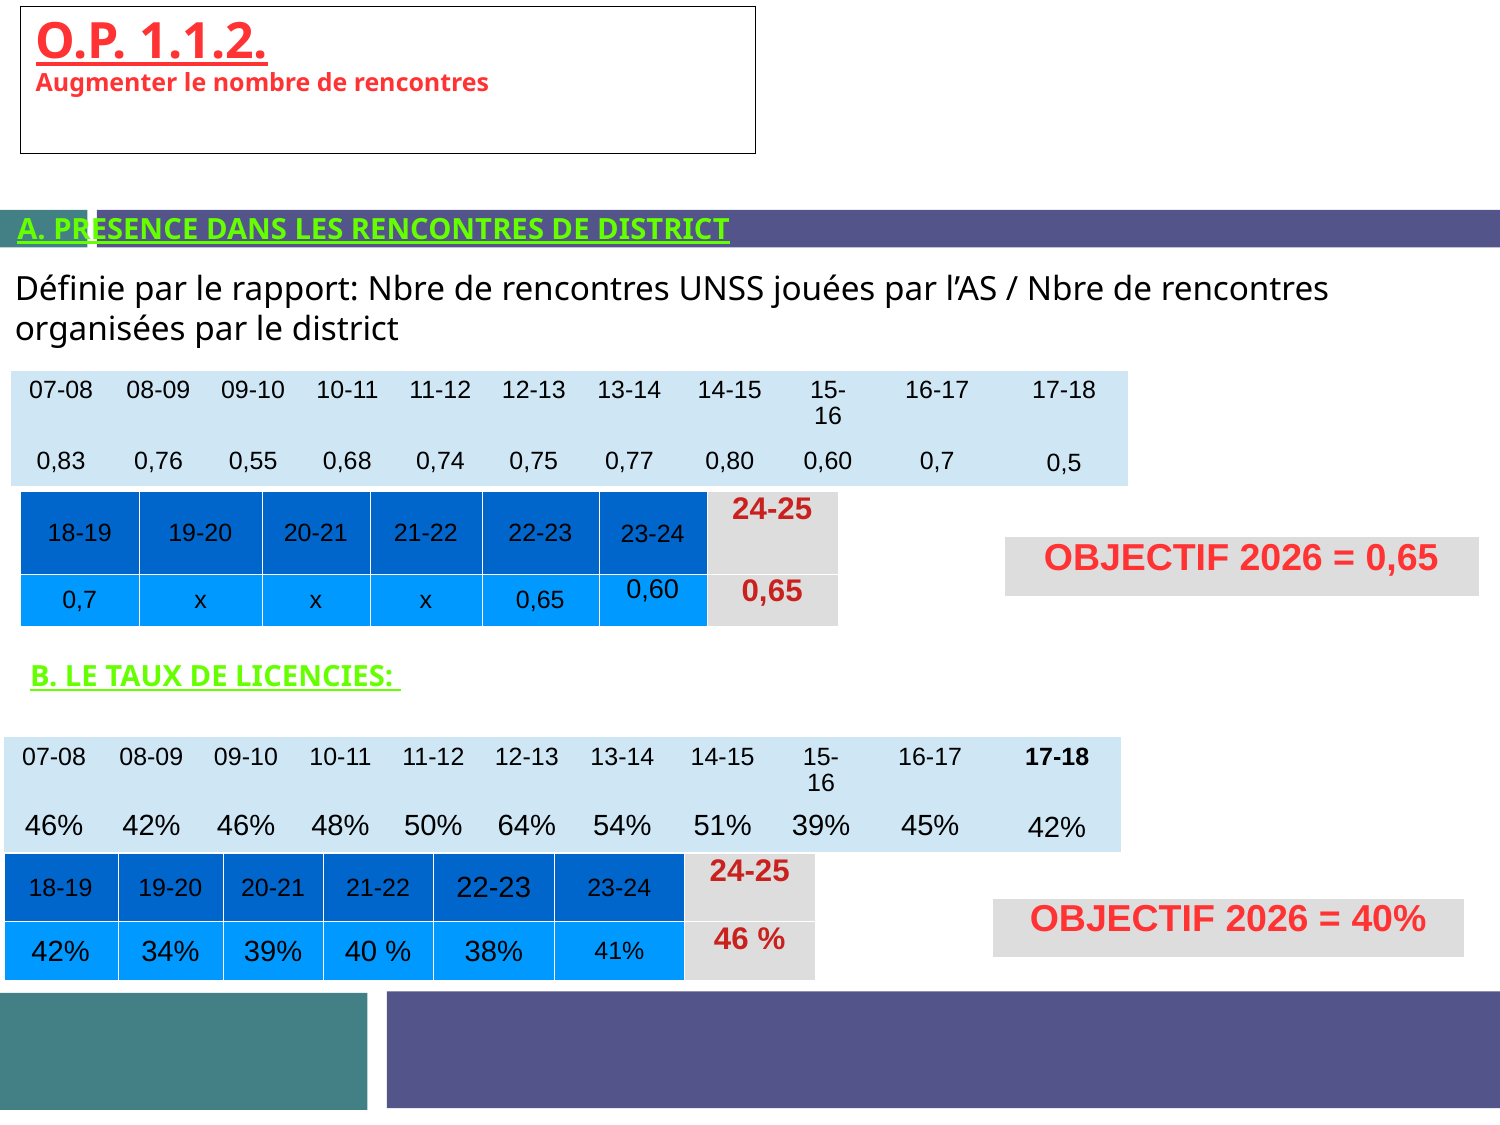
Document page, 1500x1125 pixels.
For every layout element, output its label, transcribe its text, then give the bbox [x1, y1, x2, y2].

table_cell 54% [574, 804, 670, 852]
table_cell 0,60 [600, 575, 707, 626]
table_cell x [140, 575, 262, 626]
table_cell 0,83 [11, 441, 111, 486]
table_cell 0,75 [486, 441, 582, 486]
table_cell x [263, 575, 370, 626]
table_header 20-21 [263, 492, 370, 574]
table_header 15-16 [782, 371, 874, 441]
table_cell 0,7 [21, 575, 139, 626]
table_header 17-18 [994, 737, 1121, 804]
table_header 09-10 [206, 371, 300, 441]
table_header 13-14 [574, 737, 670, 804]
table_header 19-20 [119, 854, 223, 921]
table_header 10-11 [300, 371, 394, 441]
table_header 07-08 [11, 371, 111, 441]
table_cell 0,65 [708, 575, 838, 626]
table_cell 50% [387, 804, 479, 852]
table_cell 0,65 [483, 575, 599, 626]
table_header 09-10 [199, 737, 293, 804]
table_cell 48% [293, 804, 387, 852]
table_header 19-20 [140, 492, 262, 574]
table_cell 0,68 [300, 441, 394, 486]
table_header 16-17 [874, 371, 1001, 441]
table_header OBJECTIF 2026 = 40% [993, 899, 1464, 957]
table_header OBJECTIF 2026 = 0,65 [1005, 537, 1479, 596]
table_cell 38% [434, 922, 554, 980]
table_header 12-13 [486, 371, 582, 441]
table_header 08-09 [104, 737, 199, 804]
table_cell 39% [775, 804, 867, 852]
table_header 17-18 [1001, 371, 1128, 441]
table_cell 0,77 [582, 441, 677, 486]
table_cell 0,7 [874, 441, 1001, 486]
table_cell 42% [104, 804, 199, 852]
table_cell 0,74 [394, 441, 486, 486]
table_header 07-08 [4, 737, 104, 804]
table_header 18-19 [5, 854, 118, 921]
table_header 15-16 [775, 737, 867, 804]
table_header 23-24 [600, 492, 707, 574]
table_header 11-12 [394, 371, 486, 441]
table_cell 0,5 [1001, 441, 1128, 486]
table_header 22-23 [483, 492, 599, 574]
table_cell 0,76 [111, 441, 206, 486]
table_header 20-21 [224, 854, 323, 921]
text_box Définie par le rapport: Nbre de rencontres UNSS jouées par l’AS / Nbre de rencontres organisées par le district [0, 259, 1500, 727]
table_header 16-17 [867, 737, 994, 804]
table_cell 45% [867, 804, 994, 852]
title O.P. 1.1.2. Augmenter le nombre de rencontres [20, 6, 756, 154]
table_cell 41% [555, 922, 684, 980]
table_cell 40 % [324, 922, 433, 980]
table_cell 46% [4, 804, 104, 852]
table_cell 42% [5, 922, 118, 980]
text_box B. LE TAUX DE LICENCIES: [15, 650, 650, 709]
table_header 24-25 [708, 492, 838, 574]
table_cell 39% [224, 922, 323, 980]
table_cell 0,60 [782, 441, 874, 486]
table_header 14-15 [677, 371, 782, 441]
table_header 13-14 [582, 371, 677, 441]
table_header 24-25 [685, 854, 815, 921]
table_header 18-19 [21, 492, 139, 574]
table_header 21-22 [324, 854, 433, 921]
table_cell 64% [479, 804, 574, 852]
table_cell 0,55 [206, 441, 300, 486]
table_header 23-24 [555, 854, 684, 921]
text_box A. PRESENCE DANS LES RENCONTRES DE DISTRICT [2, 202, 1149, 259]
table_cell 51% [670, 804, 775, 852]
table_cell 34% [119, 922, 223, 980]
table_header 12-13 [479, 737, 574, 804]
table_cell x [371, 575, 482, 626]
table_header 10-11 [293, 737, 387, 804]
table_header 22-23 [434, 854, 554, 921]
table_header 14-15 [670, 737, 775, 804]
table_cell 0,80 [677, 441, 782, 486]
table_cell 46% [199, 804, 293, 852]
table_header 08-09 [111, 371, 206, 441]
table_cell 46 % [685, 922, 815, 980]
table_header 11-12 [387, 737, 479, 804]
table_cell 42% [994, 804, 1121, 852]
table_header 21-22 [371, 492, 482, 574]
